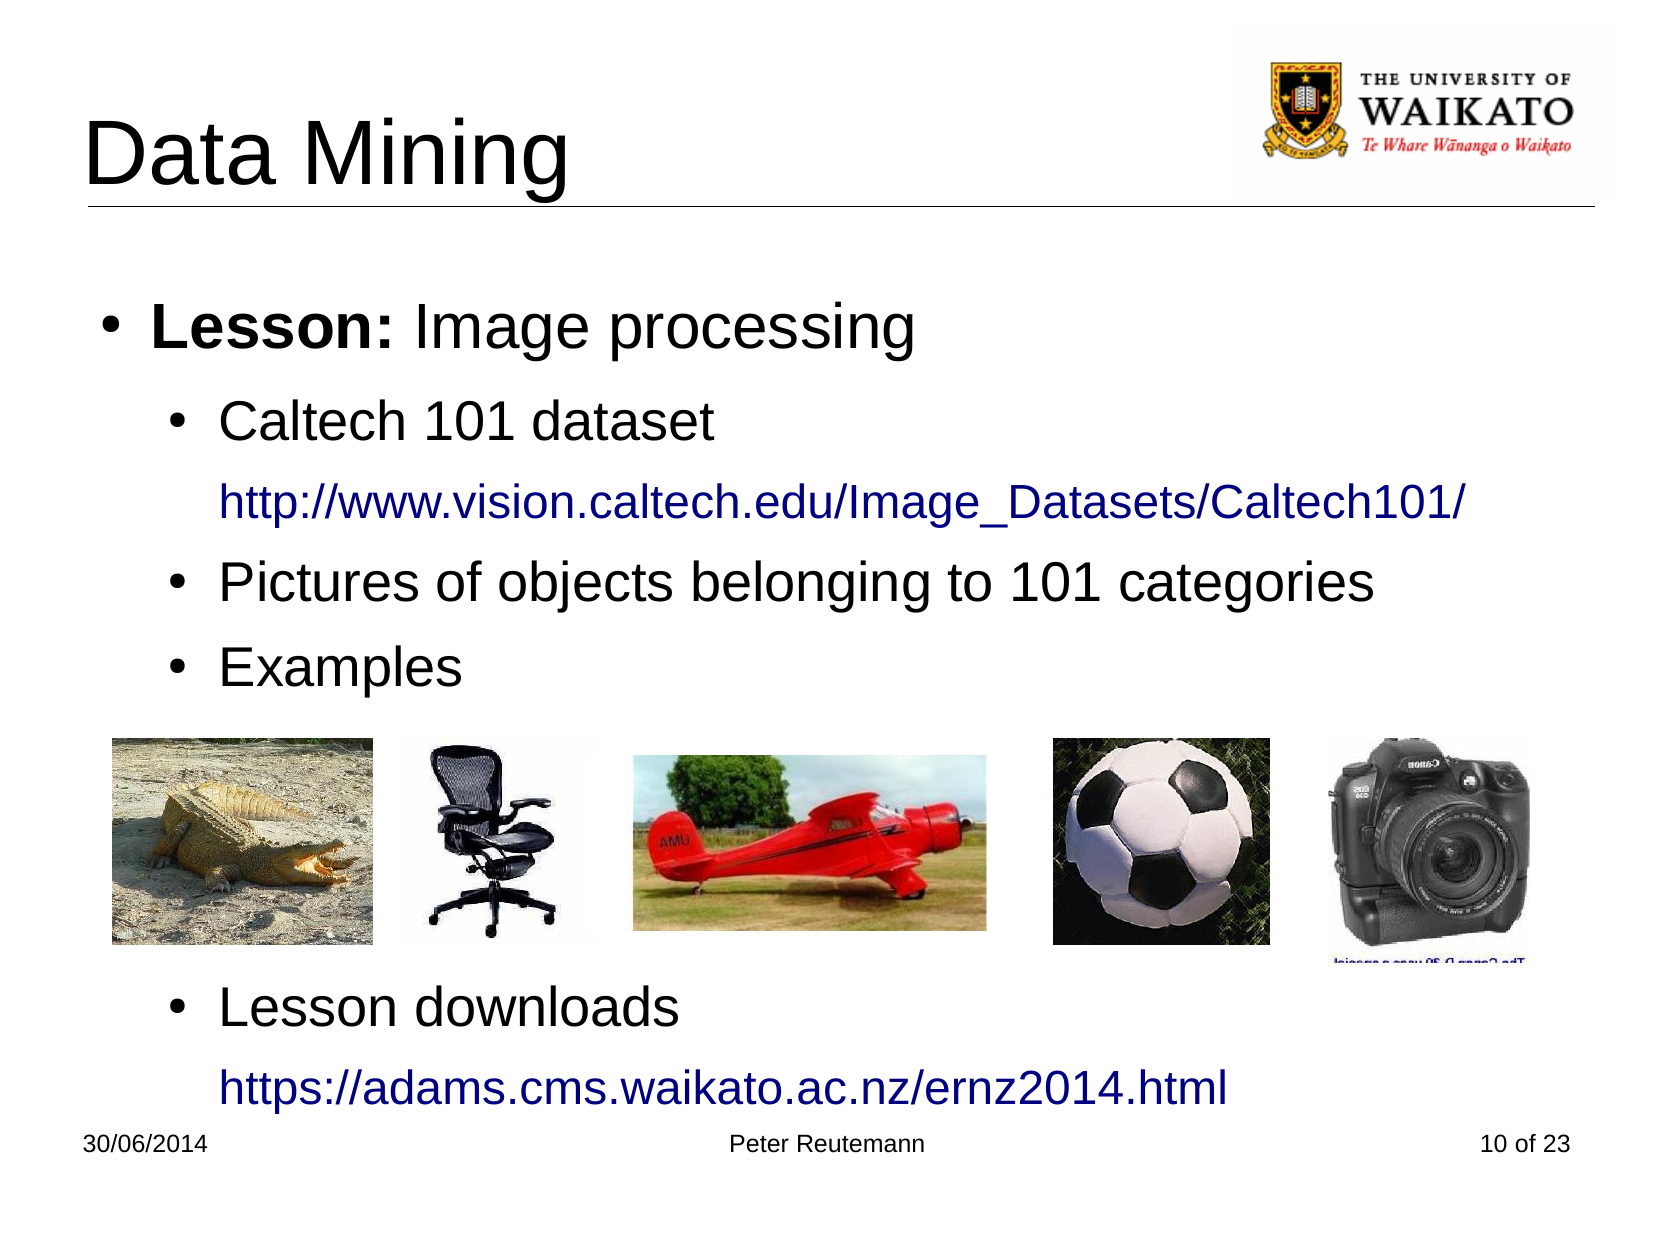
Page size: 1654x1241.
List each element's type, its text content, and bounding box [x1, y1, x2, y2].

title Data Mining [82, 49, 1571, 257]
picture [1228, 24, 1619, 201]
picture [112, 738, 373, 945]
picture [1053, 738, 1270, 945]
picture [1328, 738, 1530, 963]
picture [395, 738, 1034, 945]
list Lesson: Image processing Caltech 101 dataset http://www.vision.caltech.edu/Image_Datasets/Caltech101/ Pictures of objects belonging to 101 categories Examples Lesson downloads https://adams.cms.waikato.ac.nz/ernz2014.html [82, 290, 1571, 1123]
